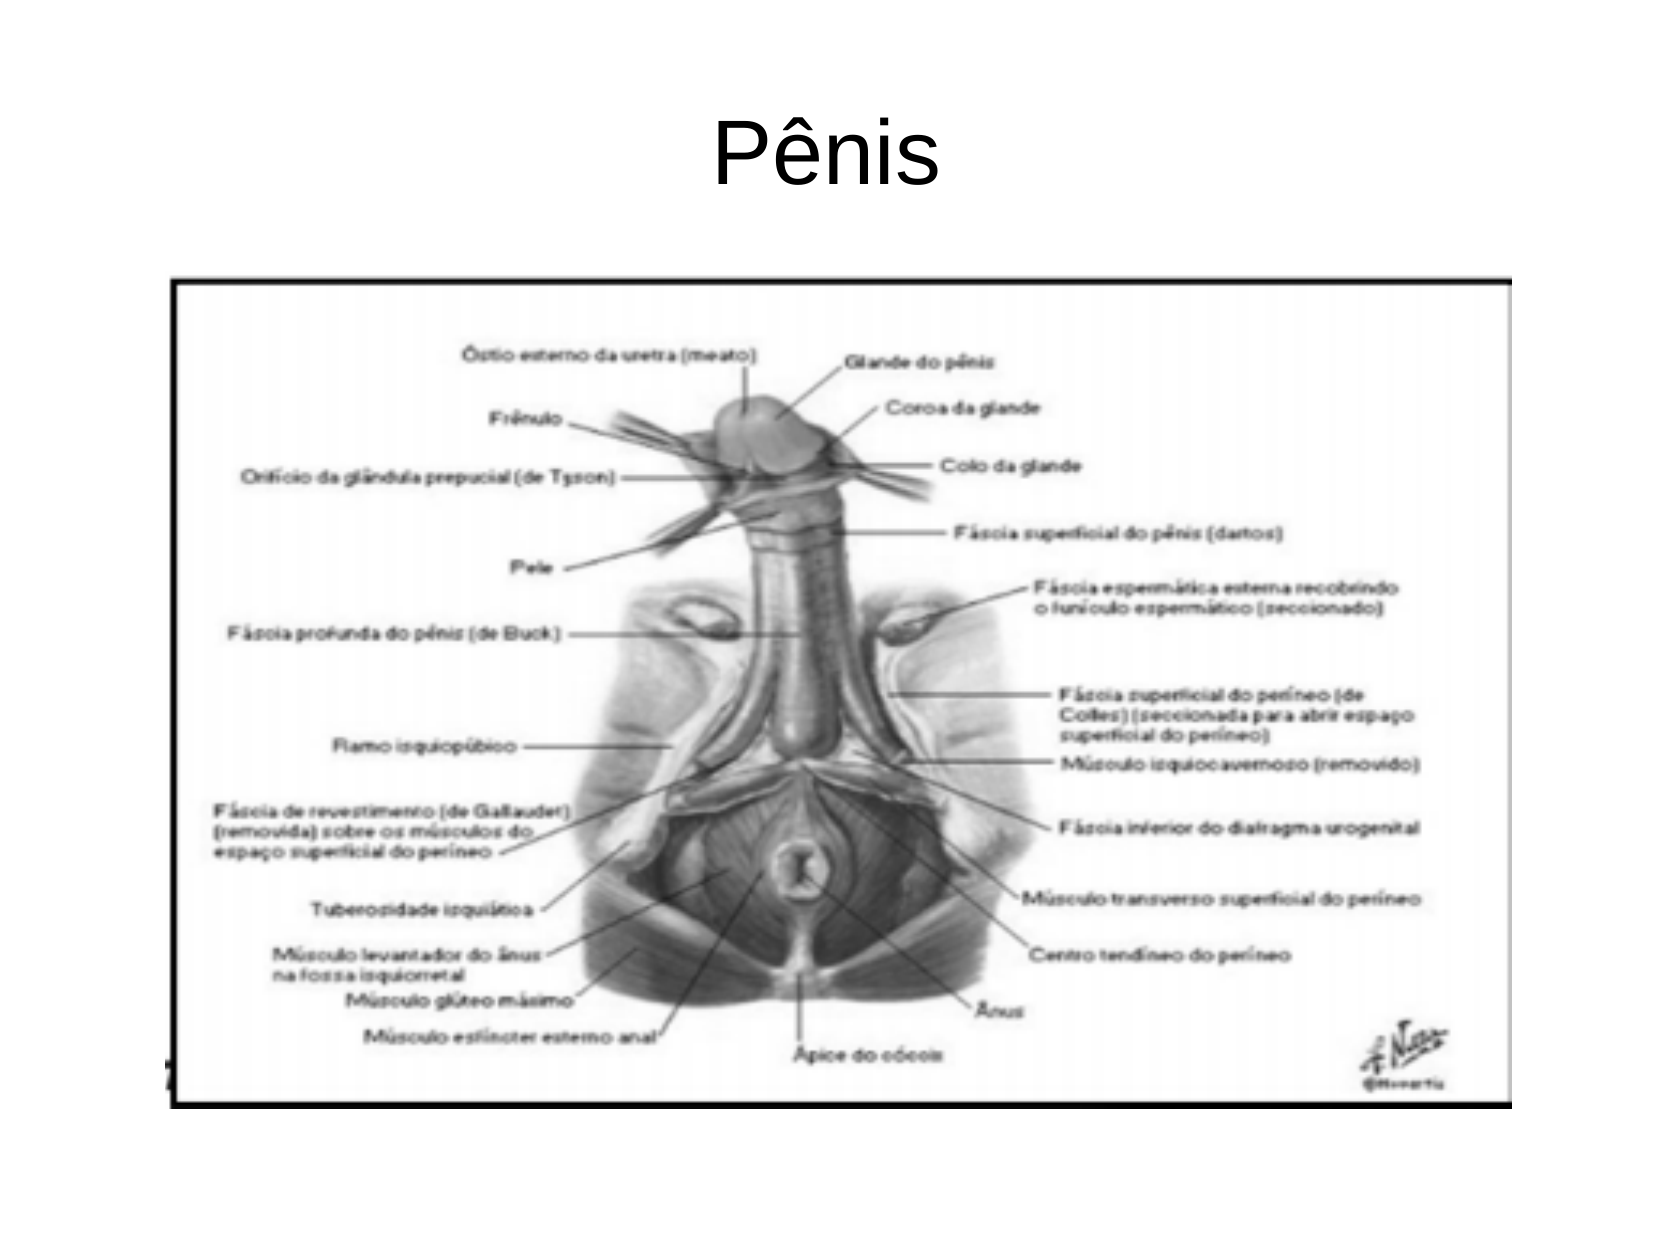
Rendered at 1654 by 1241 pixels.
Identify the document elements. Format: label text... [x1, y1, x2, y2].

title Pênis [82, 49, 1571, 257]
picture [165, 271, 1512, 1109]
